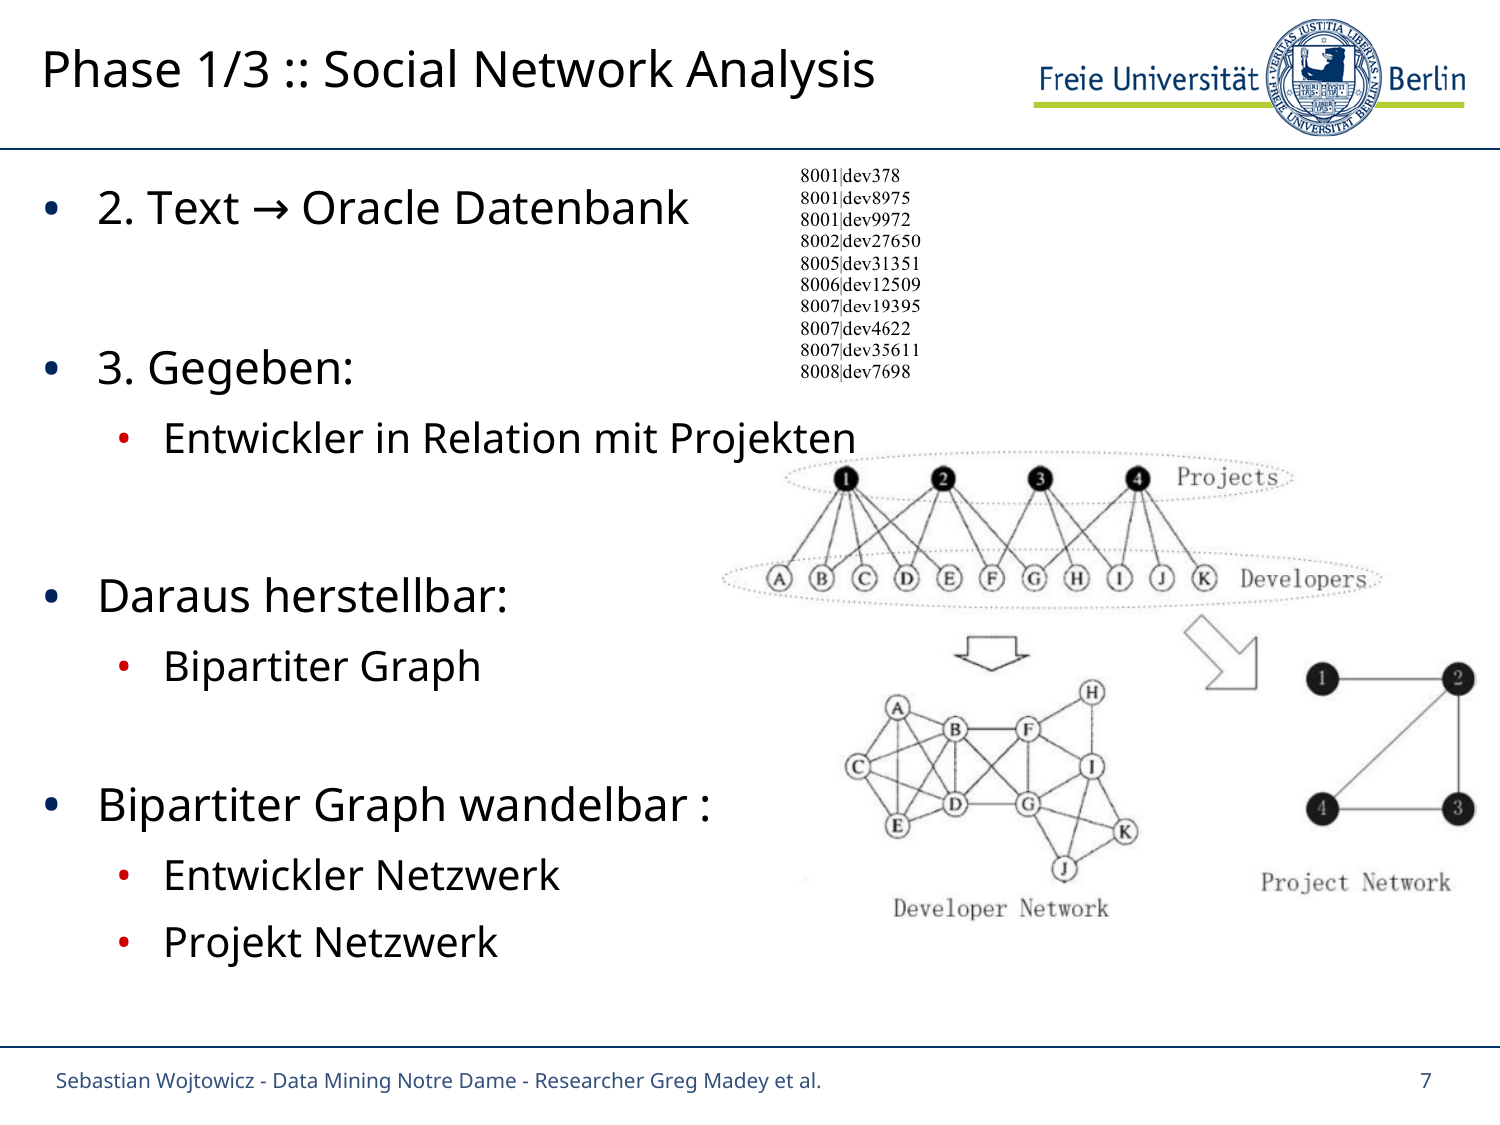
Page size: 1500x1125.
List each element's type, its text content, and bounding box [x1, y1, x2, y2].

title Phase 1/3 :: Social Network Analysis [41, 0, 1016, 138]
list 2. Text → Oracle Datenbank 3. Gegeben: Entwickler in Relation mit Projekten Daraus herstellbar: Bipartiter Graph Bipartiter Graph wandelbar : Entwickler Netzwerk Projekt Netzwerk [41, 175, 1447, 1051]
picture [1447, 442, 1477, 923]
picture [1033, 19, 1470, 137]
picture [797, 163, 928, 384]
